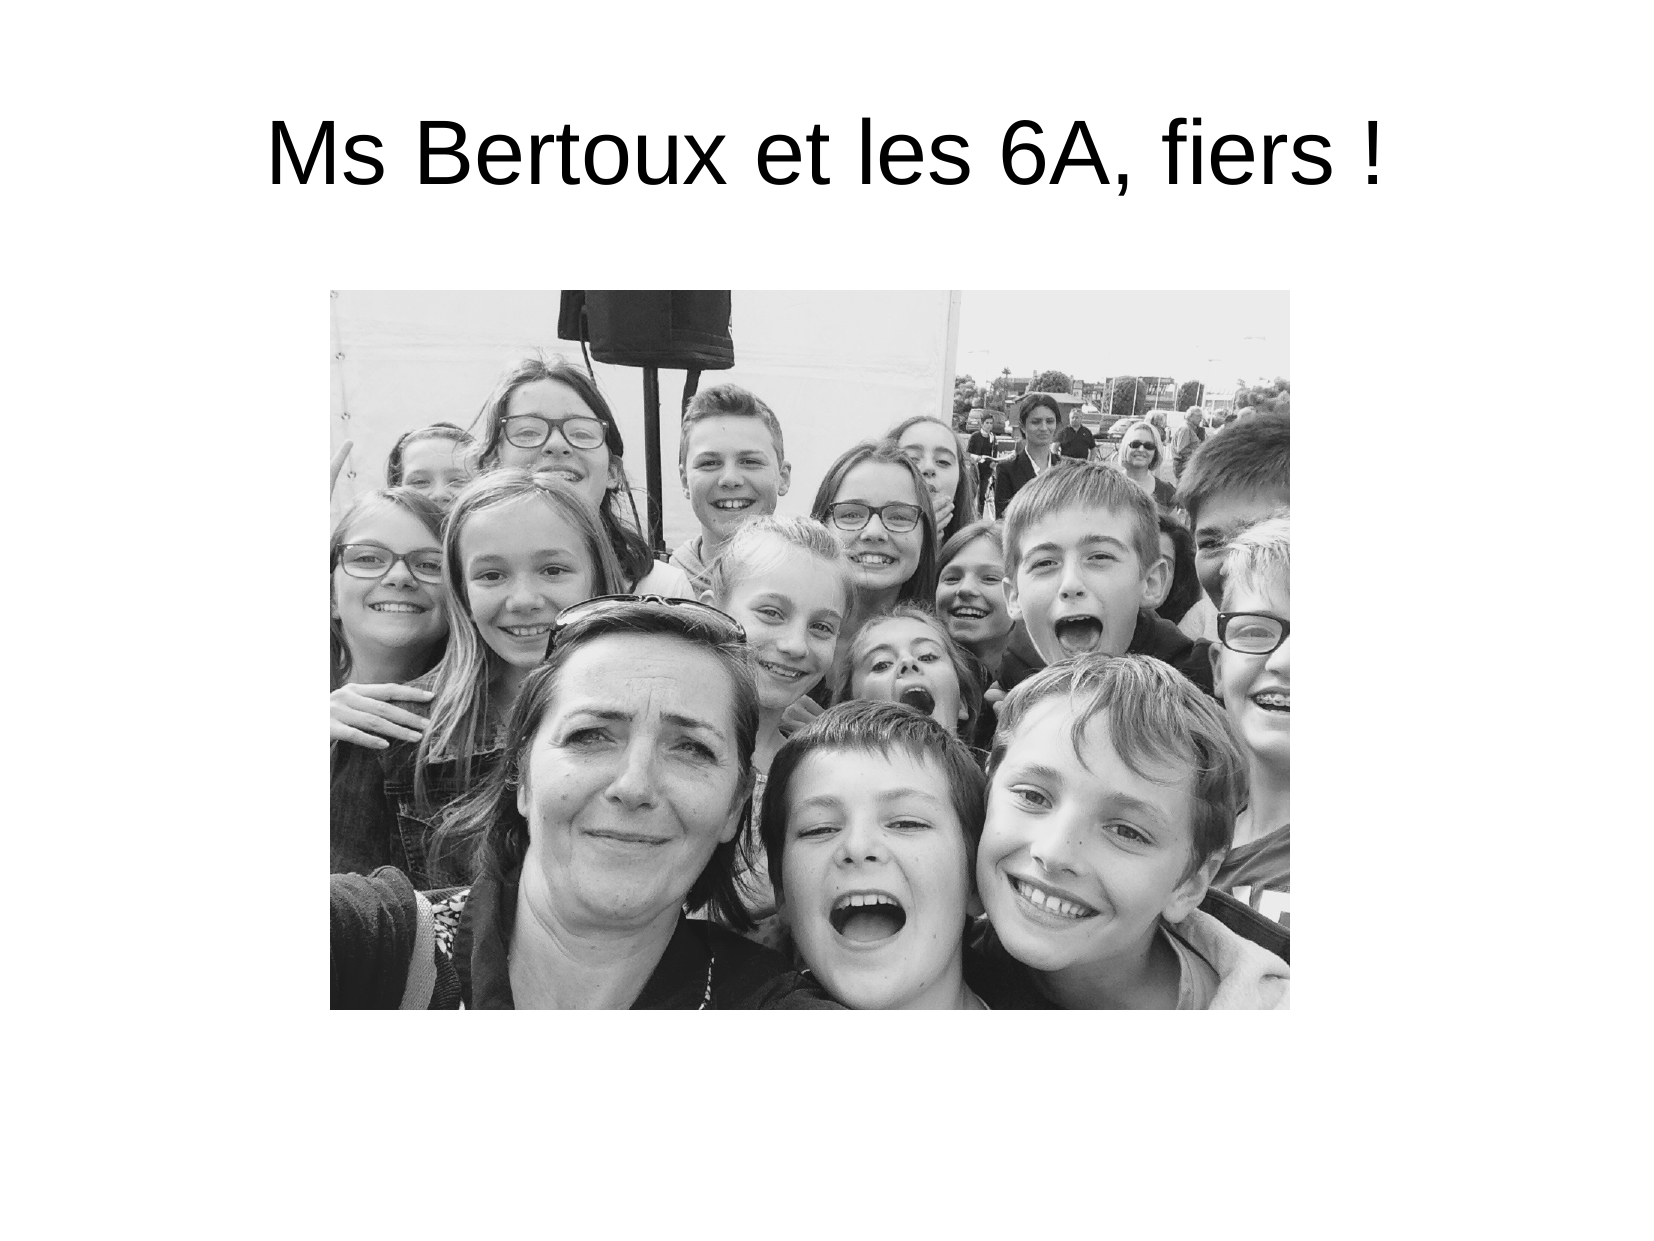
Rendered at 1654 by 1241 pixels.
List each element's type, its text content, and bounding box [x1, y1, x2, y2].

title Ms Bertoux et les 6A, fiers ! [82, 49, 1571, 257]
picture [330, 290, 1290, 1010]
